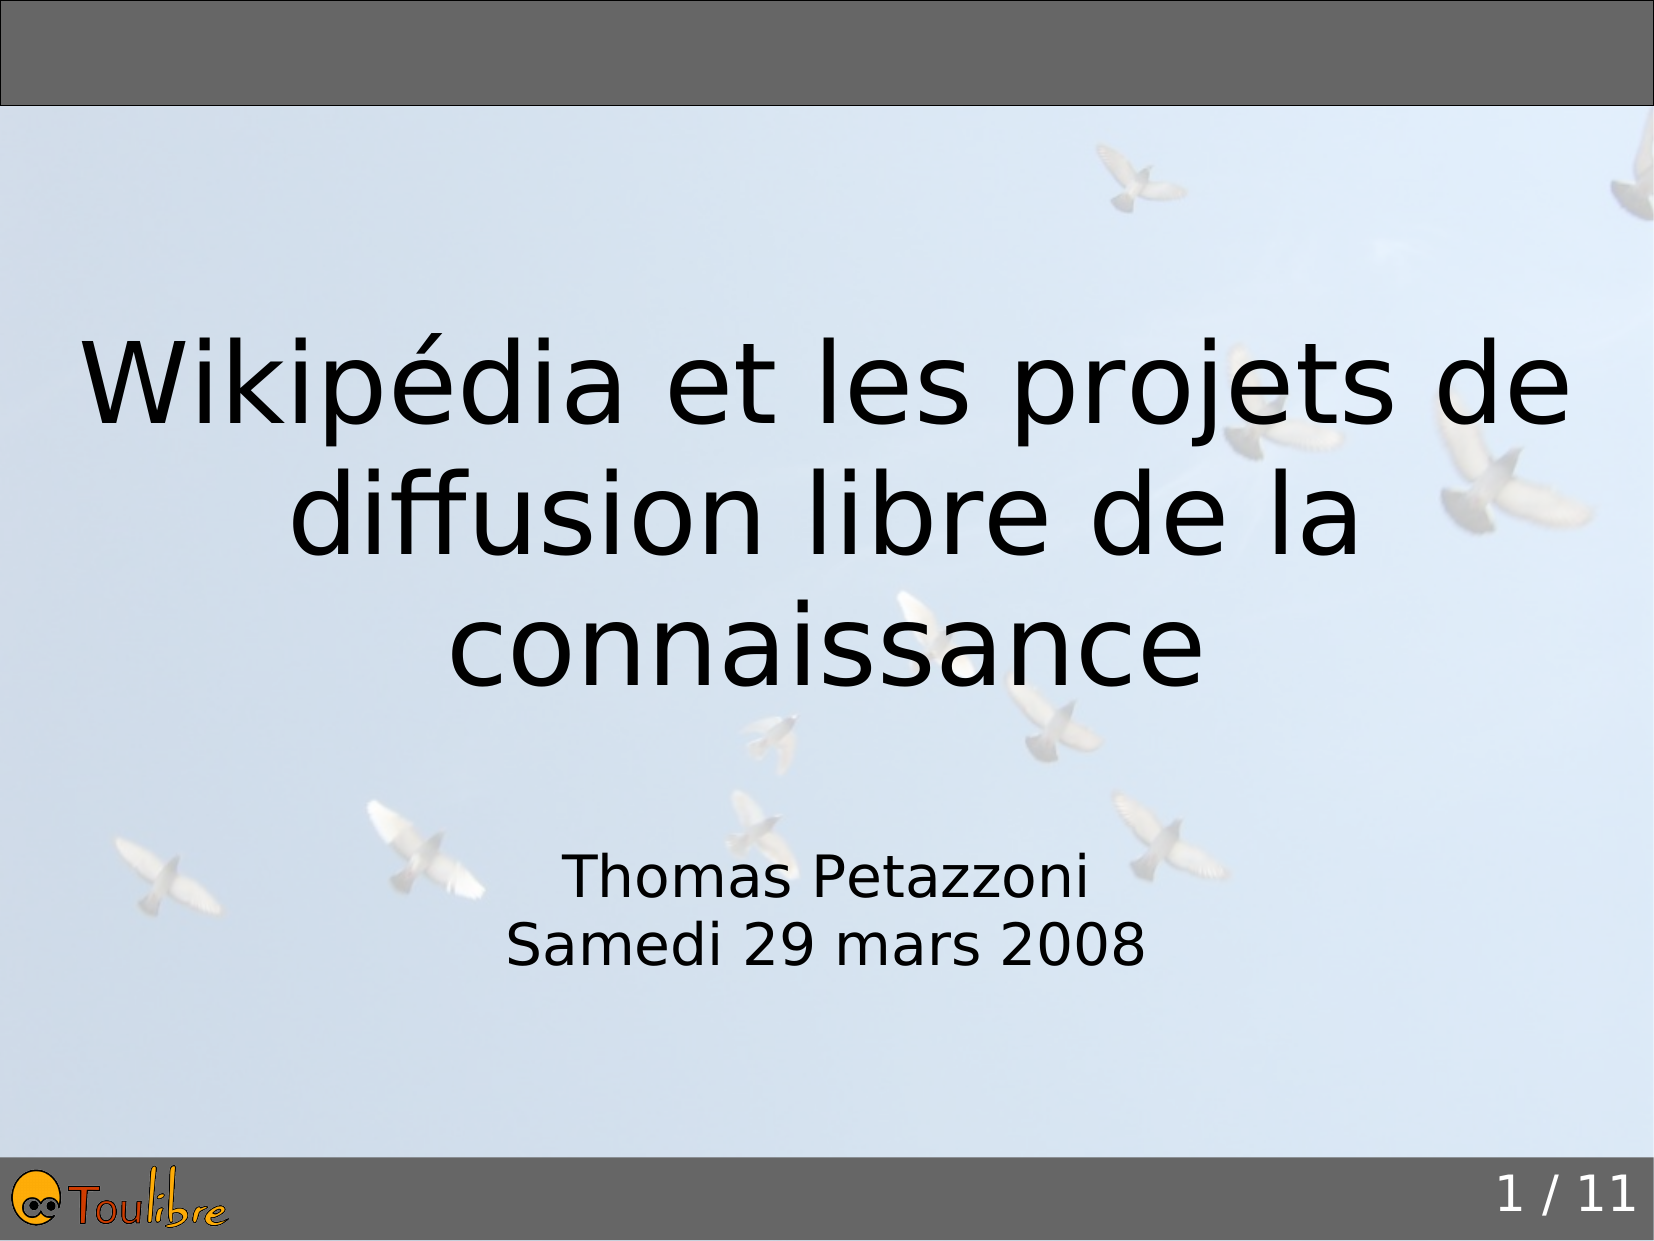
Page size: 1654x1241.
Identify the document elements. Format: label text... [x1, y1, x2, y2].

picture [11, 1165, 229, 1228]
text_box Wikipédia et les projets de diffusion libre de la connaissance Thomas Petazzoni Samedi 29 mars 2008 [0, 311, 1654, 987]
